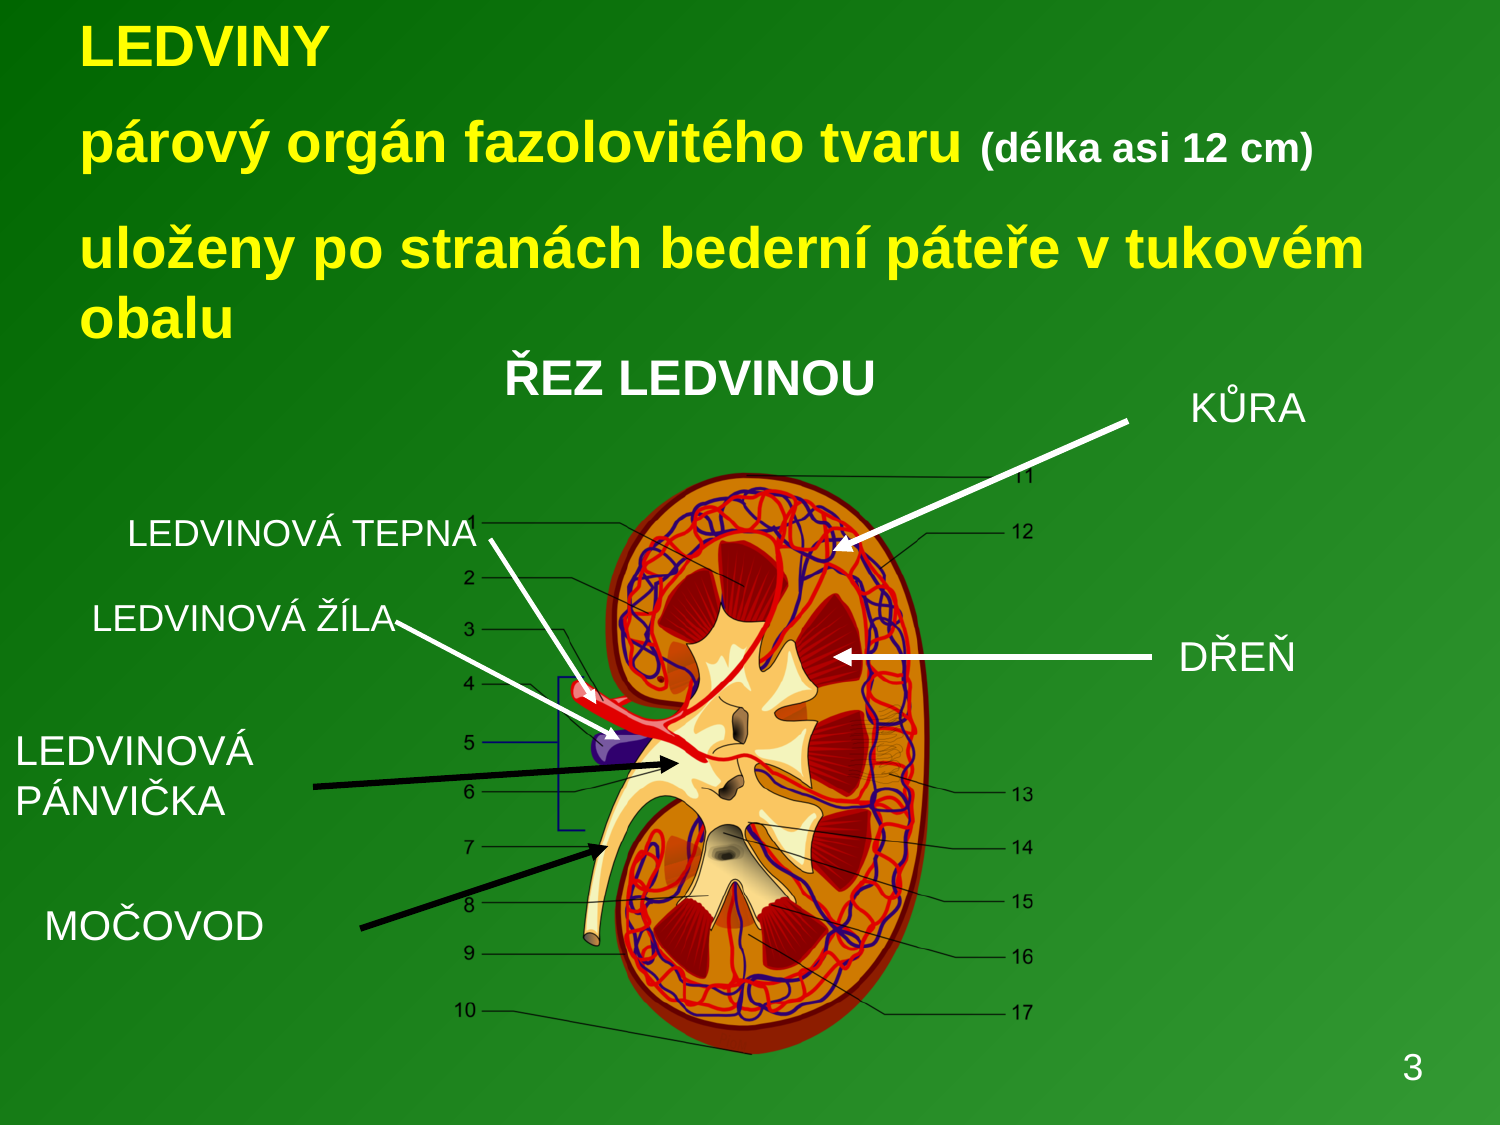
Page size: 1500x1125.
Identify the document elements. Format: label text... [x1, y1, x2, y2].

text_box LEDVINOVÁ ŽÍLA [76, 586, 444, 647]
text_box LEDVINOVÁ TEPNA [112, 501, 526, 563]
text_box 3 [1387, 1034, 1459, 1096]
text_box ŘEZ LEDVINOU [490, 337, 999, 414]
text_box DŘEŇ [1163, 621, 1448, 688]
text_box MOČOVOD [29, 891, 420, 957]
picture [454, 467, 1033, 1056]
text_box KŮRA [1175, 373, 1436, 439]
text_box LEDVINOVÁ PÁNVIČKA [0, 716, 343, 832]
text_box LEDVINY párový orgán fazolovitého tvaru (délka asi 12 cm) uloženy po stranách bederní páteře v tukovém obalu [64, 0, 1400, 358]
